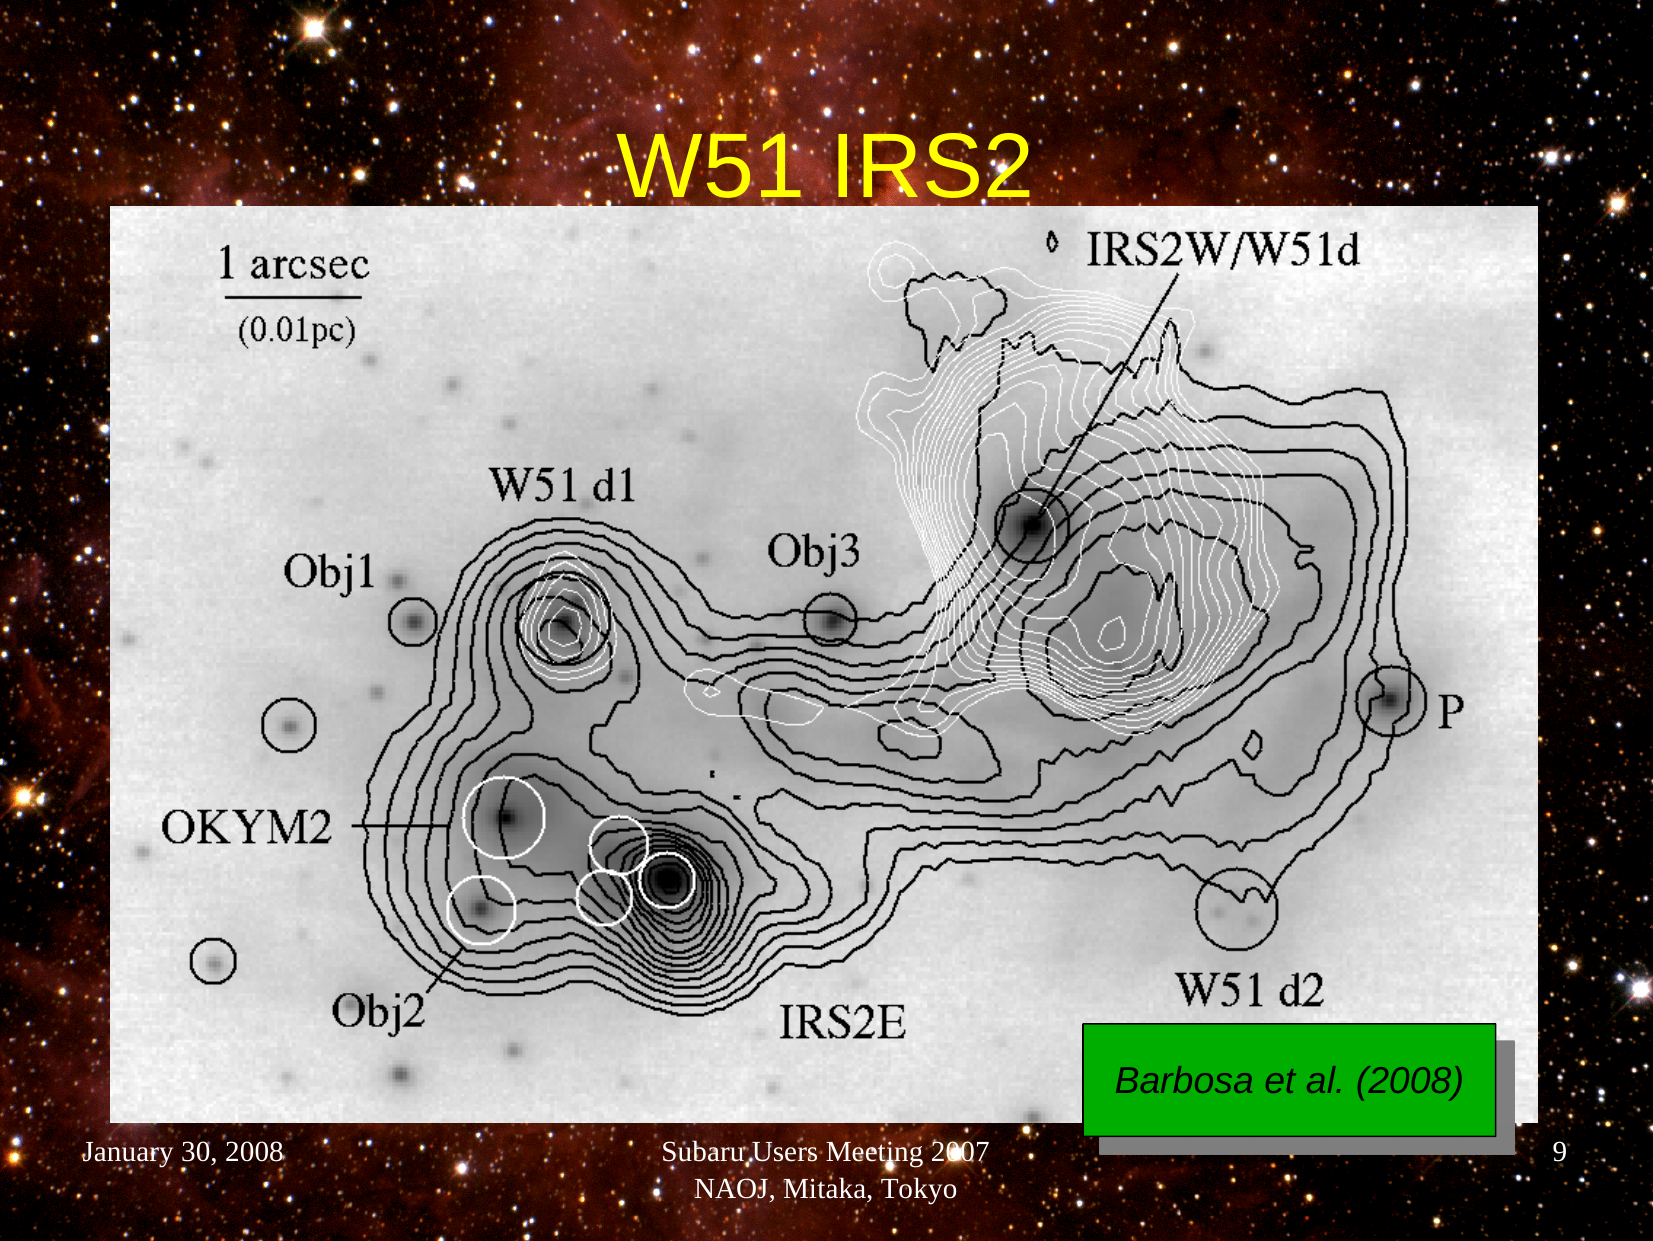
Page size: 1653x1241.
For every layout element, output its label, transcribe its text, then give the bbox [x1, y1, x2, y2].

title W51 IRS2 [82, 0, 1570, 435]
picture [0, 0, 1653, 1241]
text_box Barbosa et al. (2008)‏ [1083, 1023, 1496, 1137]
